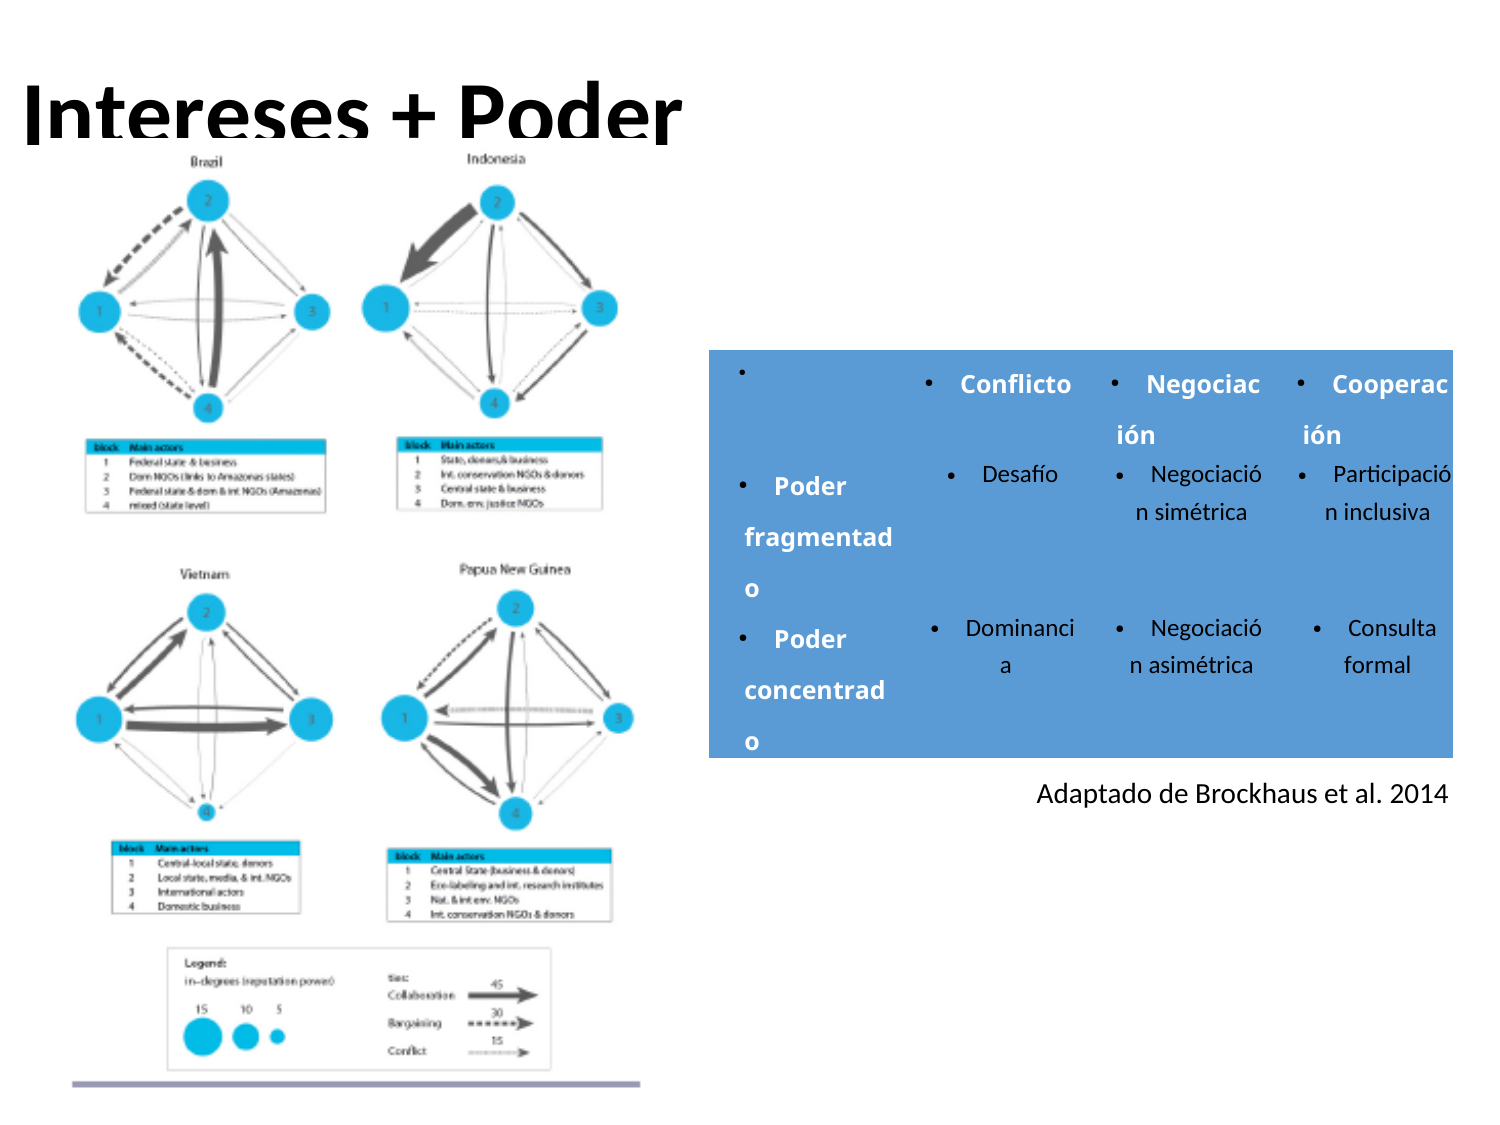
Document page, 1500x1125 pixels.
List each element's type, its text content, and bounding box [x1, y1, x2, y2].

table_header Conflicto [895, 350, 1081, 452]
table_cell Negociación simétrica [1081, 452, 1267, 605]
table_header Cooperación [1267, 350, 1453, 452]
table_header [709, 350, 895, 452]
text_box Adaptado de Brockhaus et al. 2014 [1021, 767, 1500, 818]
table_cell Dominancia [895, 605, 1081, 758]
table_cell Participación inclusiva [1267, 452, 1453, 605]
picture [42, 138, 651, 1090]
table_cell Poder concentrado [709, 605, 895, 758]
table_cell Negociación asimétrica [1081, 605, 1267, 758]
table_cell Desafío [895, 452, 1081, 605]
table_cell Consulta formal [1267, 605, 1453, 758]
table_cell Poder fragmentado [709, 452, 895, 605]
text_box Intereses + Poder [6, 46, 1500, 200]
table_header Negociación [1081, 350, 1267, 452]
